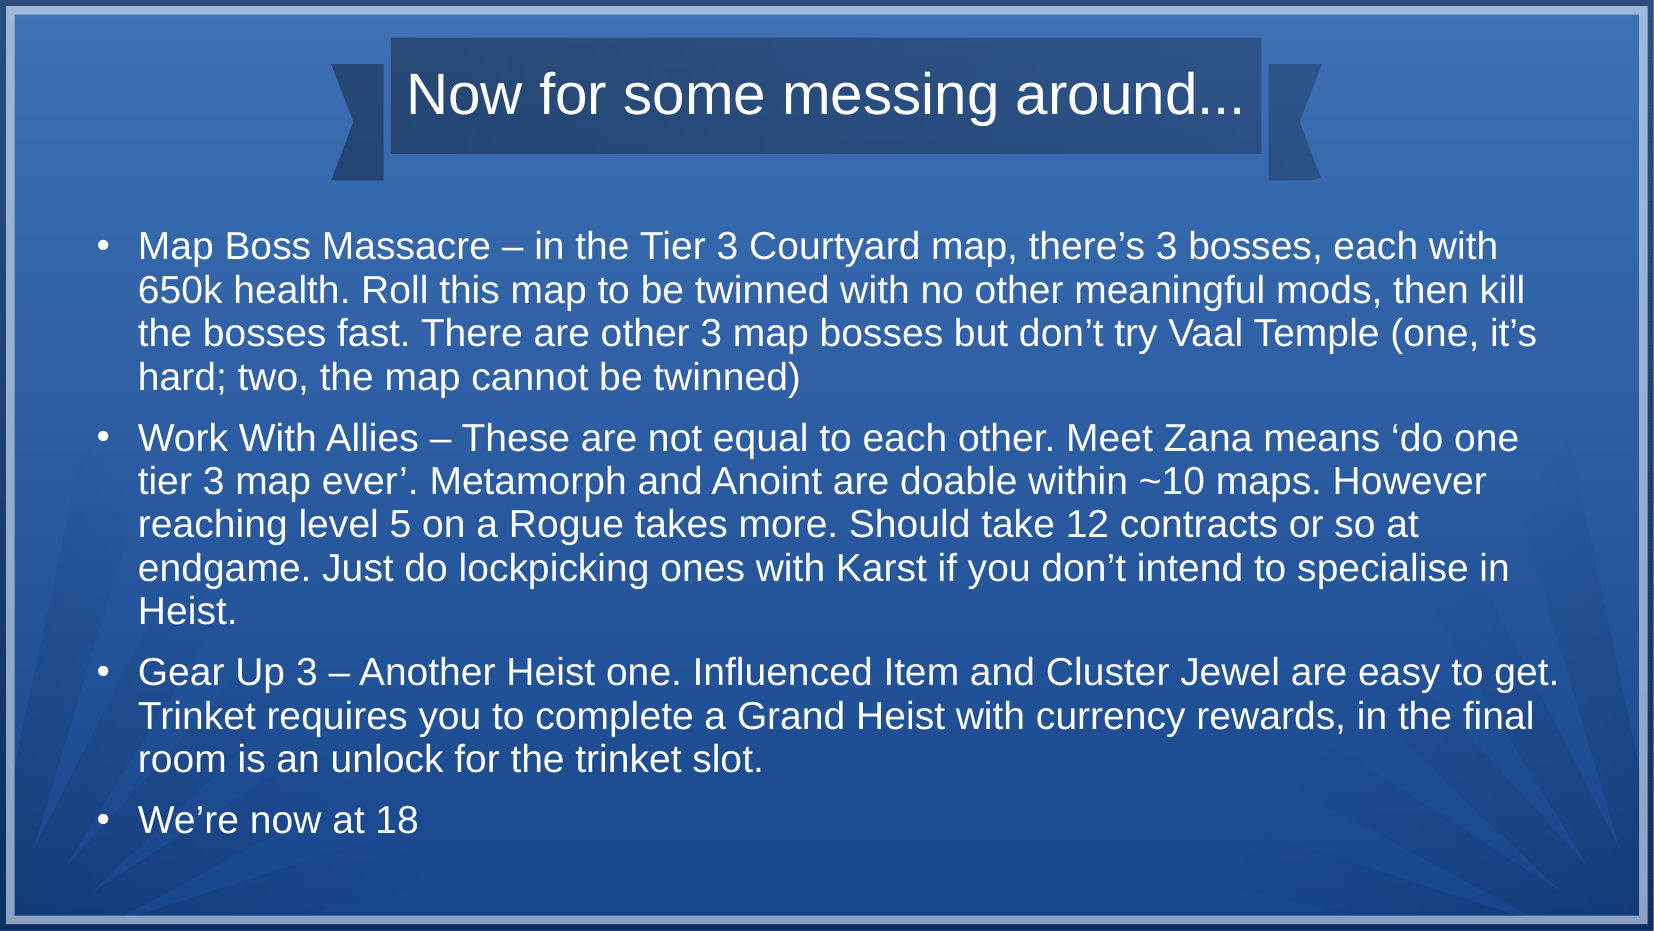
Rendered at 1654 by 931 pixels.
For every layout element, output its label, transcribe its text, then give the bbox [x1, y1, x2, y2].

title Now for some messing around... [389, 35, 1264, 154]
list Map Boss Massacre – in the Tier 3 Courtyard map, there’s 3 bosses, each with 650k health. Roll this map to be twinned with no other meaningful mods, then kill the bosses fast. There are other 3 map bosses but don’t try Vaal Temple (one, it’s hard; two, the map cannot be twinned) Work With Allies – These are not equal to each other. Meet Zana means ‘do one tier 3 map ever’. Metamorph and Anoint are doable within ~10 maps. However reaching level 5 on a Rogue takes more. Should take 12 contracts or so at endgame. Just do lockpicking ones with Karst if you don’t intend to specialise in Heist. Gear Up 3 – Another Heist one. Influenced Item and Cluster Jewel are easy to get. Trinket requires you to complete a Grand Heist with currency rewards, in the final room is an unlock for the trinket slot. We’re now at 18 [82, 224, 1571, 848]
